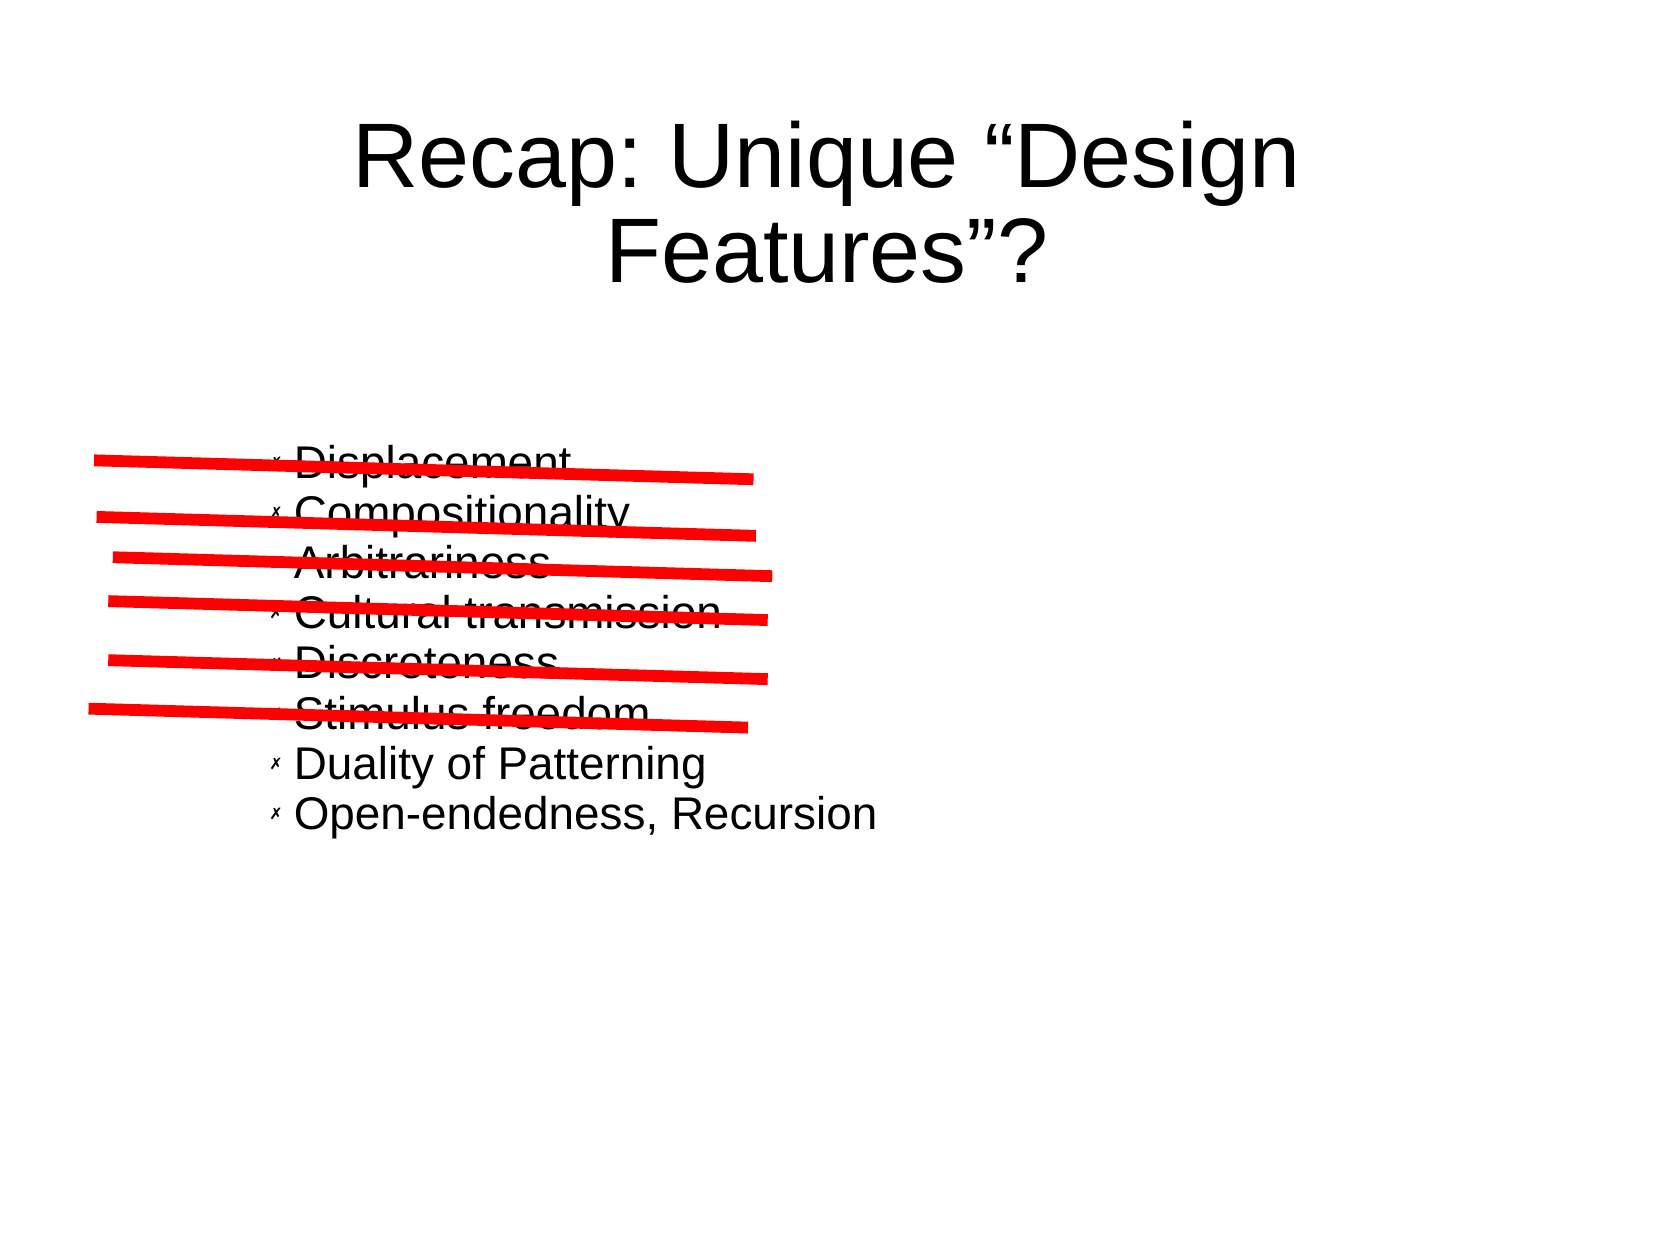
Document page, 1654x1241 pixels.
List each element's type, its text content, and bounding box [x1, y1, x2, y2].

text_box Displacement Compositionality Arbitrariness Cultural transmission Discreteness Stimulus freedom Duality of Patterning Open-endedness, Recursion [271, 437, 891, 890]
title Recap: Unique “Design Features”? [121, 102, 1534, 311]
